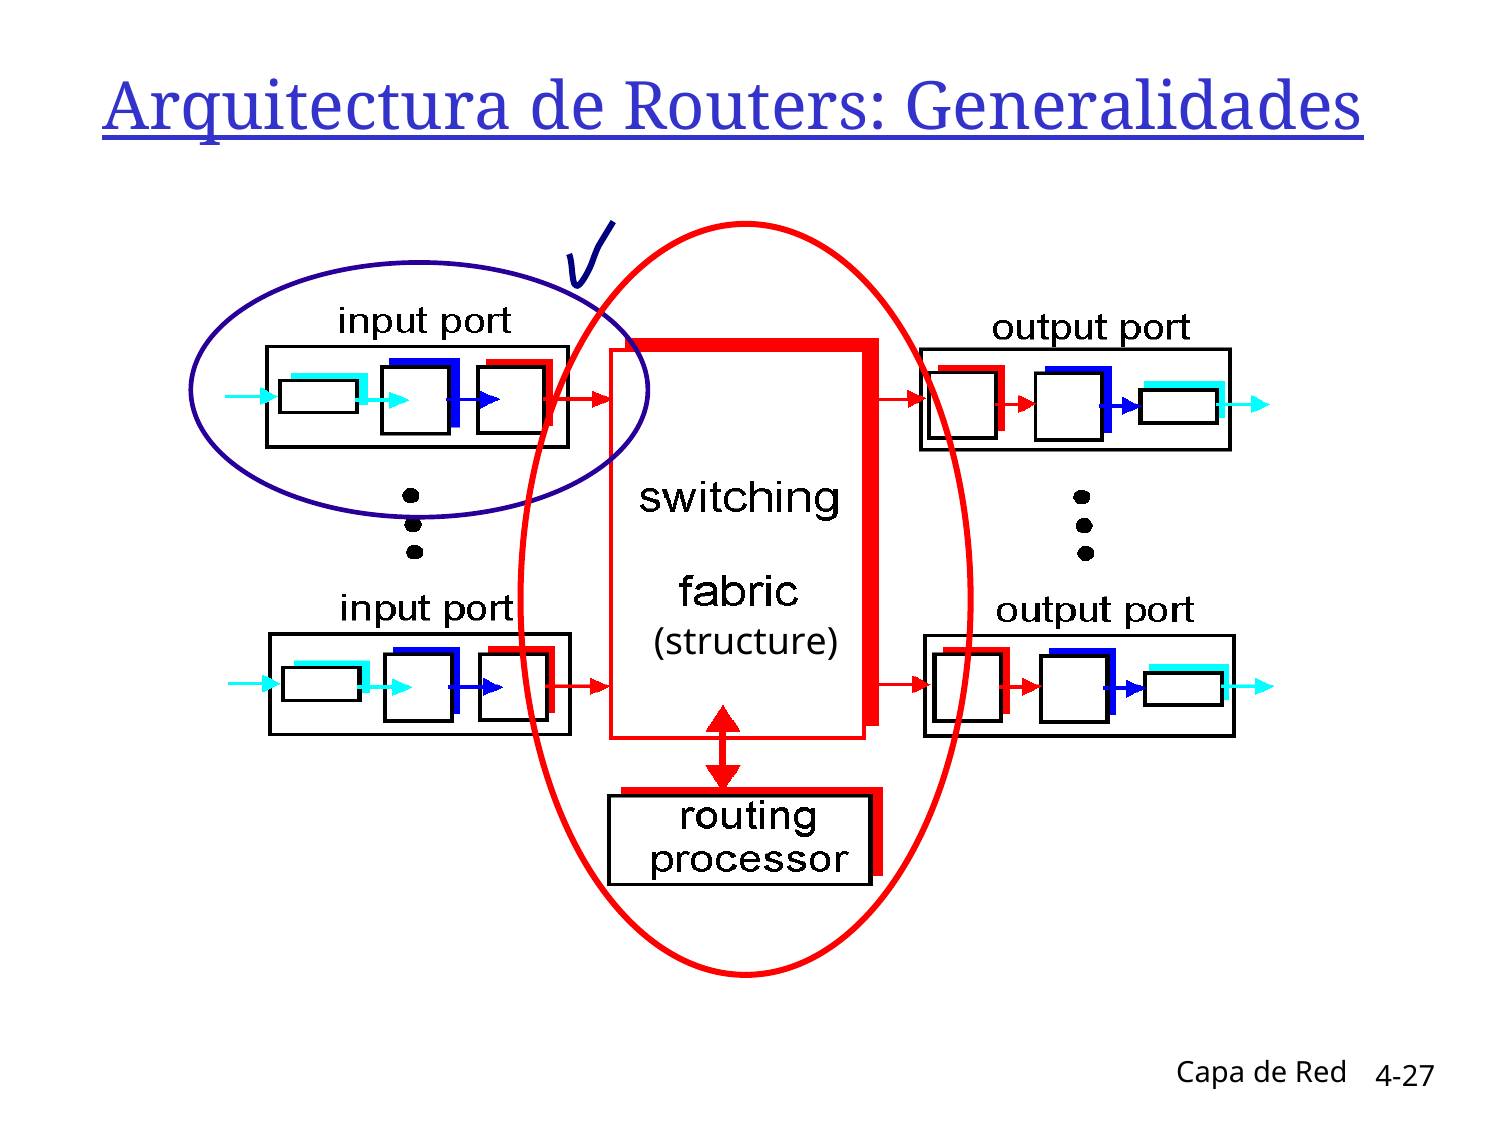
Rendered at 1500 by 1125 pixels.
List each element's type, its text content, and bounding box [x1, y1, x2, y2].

title Arquitectura de Routers: Generalidades [87, 15, 1426, 196]
text_box (structure) [639, 614, 854, 671]
picture [524, 307, 967, 886]
picture [533, 317, 645, 497]
picture [225, 307, 240, 318]
picture [225, 461, 595, 886]
picture [892, 307, 1276, 886]
picture [225, 307, 596, 514]
